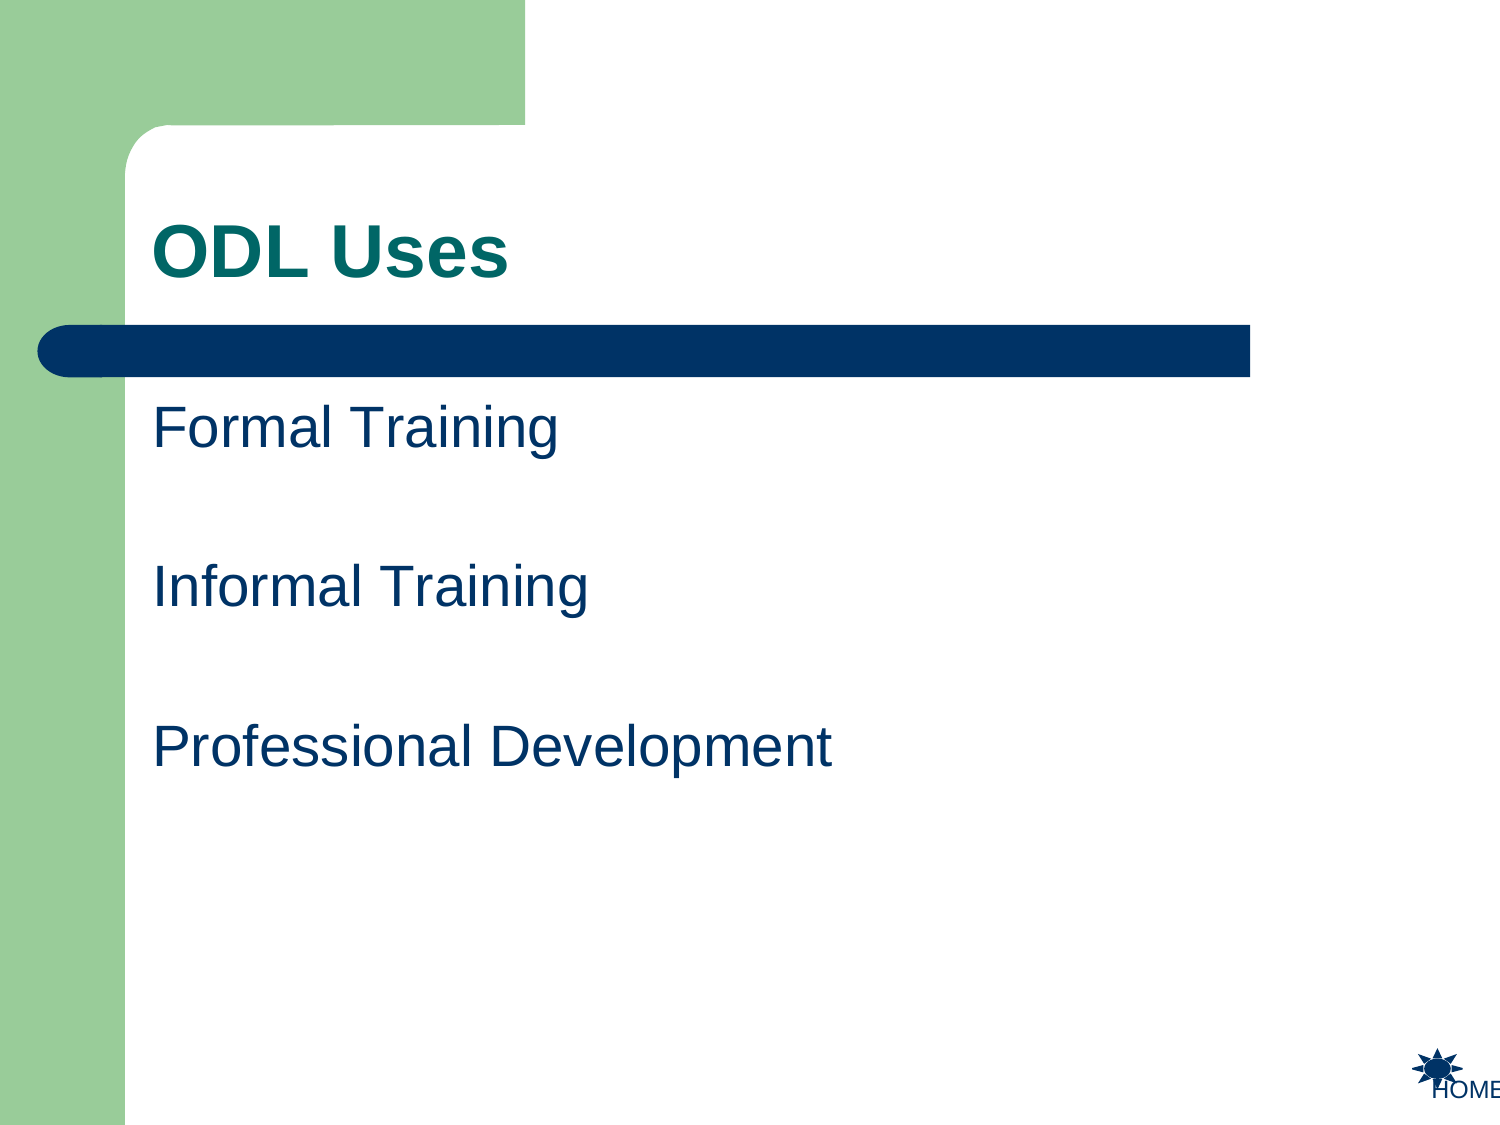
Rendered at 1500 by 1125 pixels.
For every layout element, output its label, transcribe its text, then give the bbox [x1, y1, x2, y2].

text_box HOME [1419, 1055, 1456, 1088]
text_box HOME [1433, 1049, 1442, 1058]
list Formal Training Informal Training Professional Development [137, 387, 1400, 999]
title ODL Uses [136, 136, 1414, 301]
